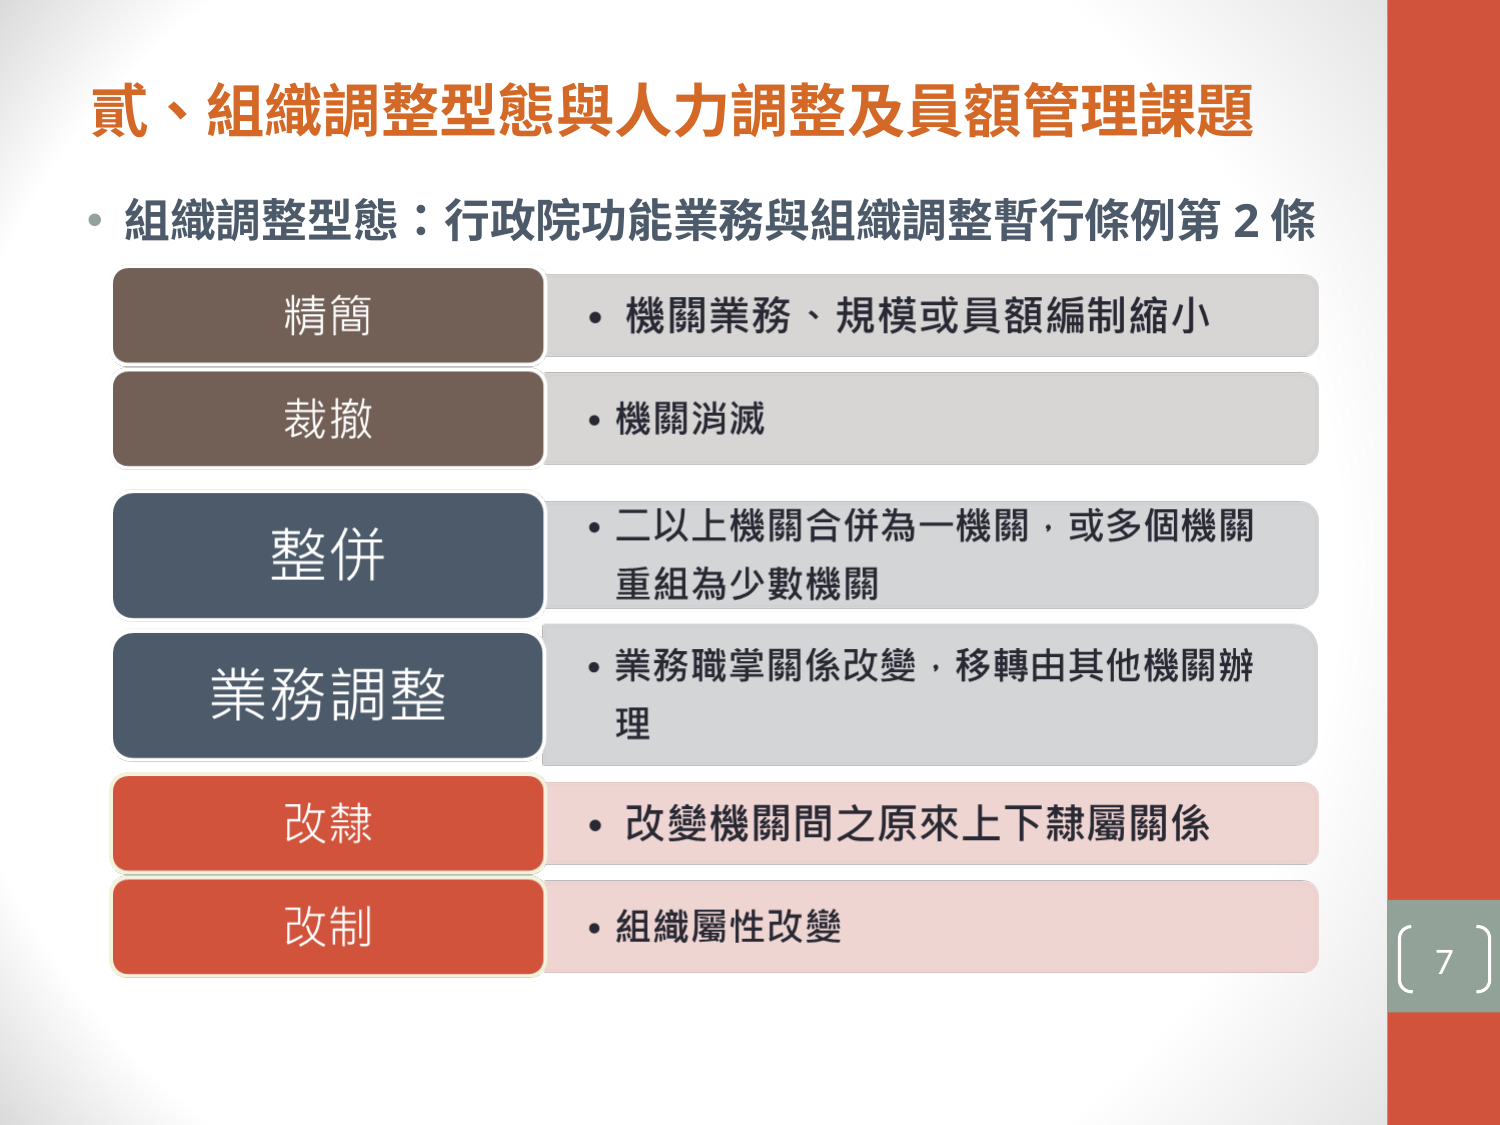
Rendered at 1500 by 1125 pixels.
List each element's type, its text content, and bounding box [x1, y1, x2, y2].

text_box <編號> [1399, 926, 1412, 992]
title 貳、組織調整型態與人力調整及員額管理課題 [74, 45, 1325, 173]
list 組織調整型態：行政院功能業務與組織調整暫行條例第2條 [53, 184, 1365, 1051]
picture [0, 0, 1387, 1125]
text_box <編號> [1477, 926, 1490, 992]
